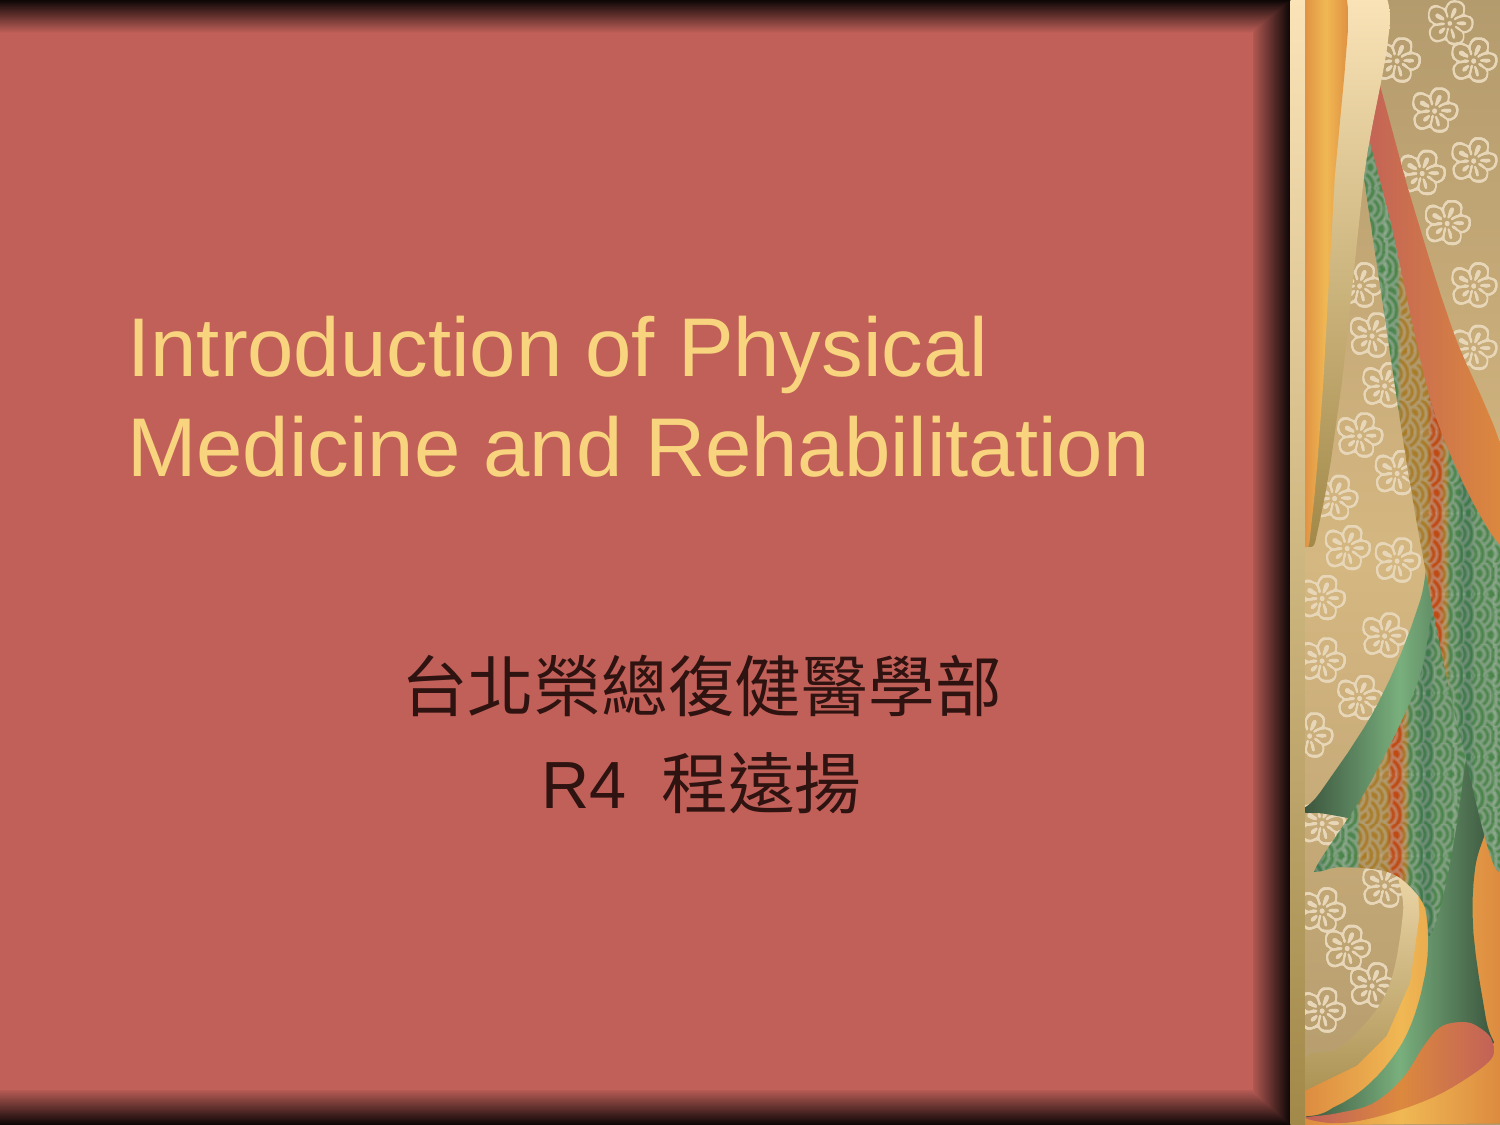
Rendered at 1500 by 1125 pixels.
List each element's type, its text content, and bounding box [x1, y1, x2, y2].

subtitle 台北榮總復健醫學部 R4 程遠揚 [194, 637, 1209, 925]
title Introduction of Physical Medicine and Rehabilitation [112, 224, 1256, 563]
